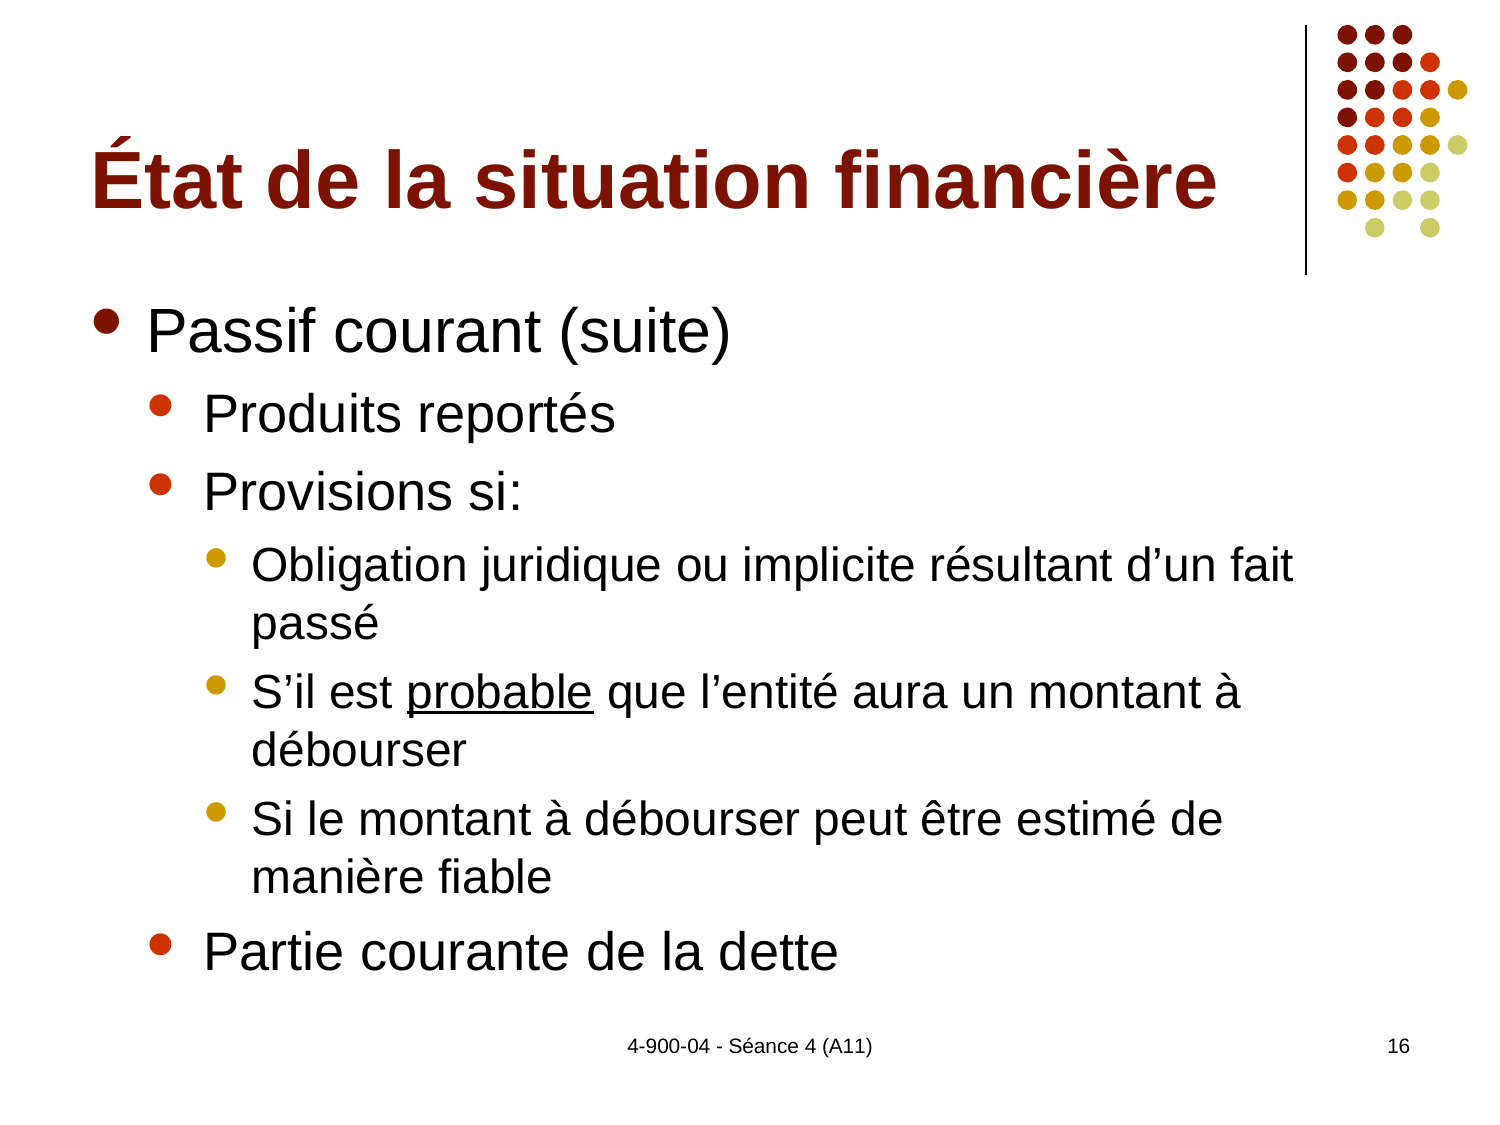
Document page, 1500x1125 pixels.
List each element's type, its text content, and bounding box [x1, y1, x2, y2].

text_box 4-900-04 - Séance 4 (A11) [512, 1025, 988, 1101]
text_box <numéro> [1074, 1025, 1426, 1101]
title État de la situation financière [74, 20, 1313, 233]
list Passif courant (suite) Produits reportés Provisions si: Obligation juridique ou implicite résultant d’un fait passé S’il est probable que l’entité aura un montant à débourser Si le montant à débourser peut être estimé de manière fiable Partie courante de la dette [75, 282, 1426, 1006]
